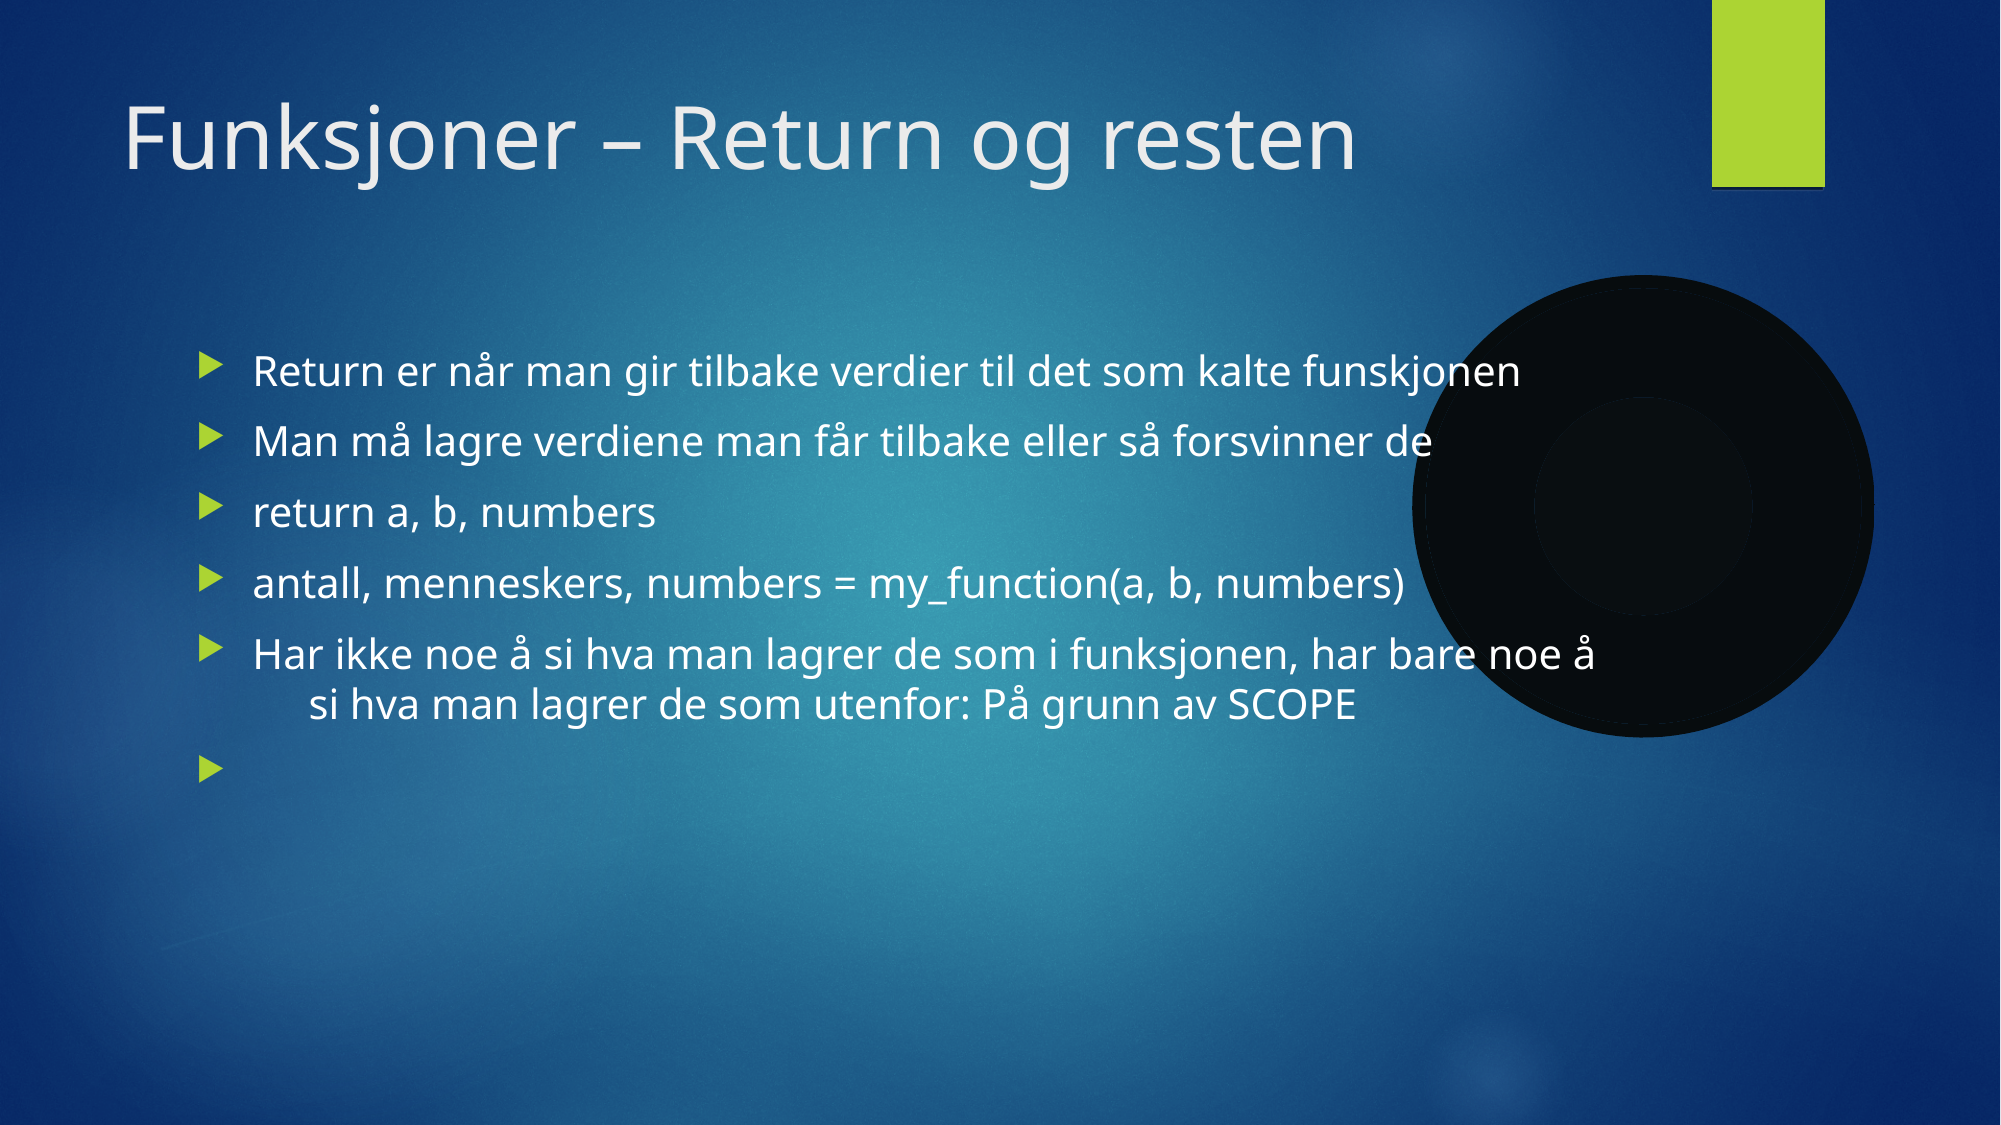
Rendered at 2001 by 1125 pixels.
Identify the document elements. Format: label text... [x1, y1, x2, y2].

title Funksjoner – Return og resten [106, 74, 1649, 305]
list Return er når man gir tilbake verdier til det som kalte funskjonen Man må lagre verdiene man får tilbake eller så forsvinner de return a, b, numbers antall, menneskers, numbers = my_function(a, b, numbers) Har ikke noe å si hva man lagrer de som i funksjonen, har bare noe å si hva man lagrer de som utenfor: På grunn av SCOPE [181, 336, 1649, 1026]
